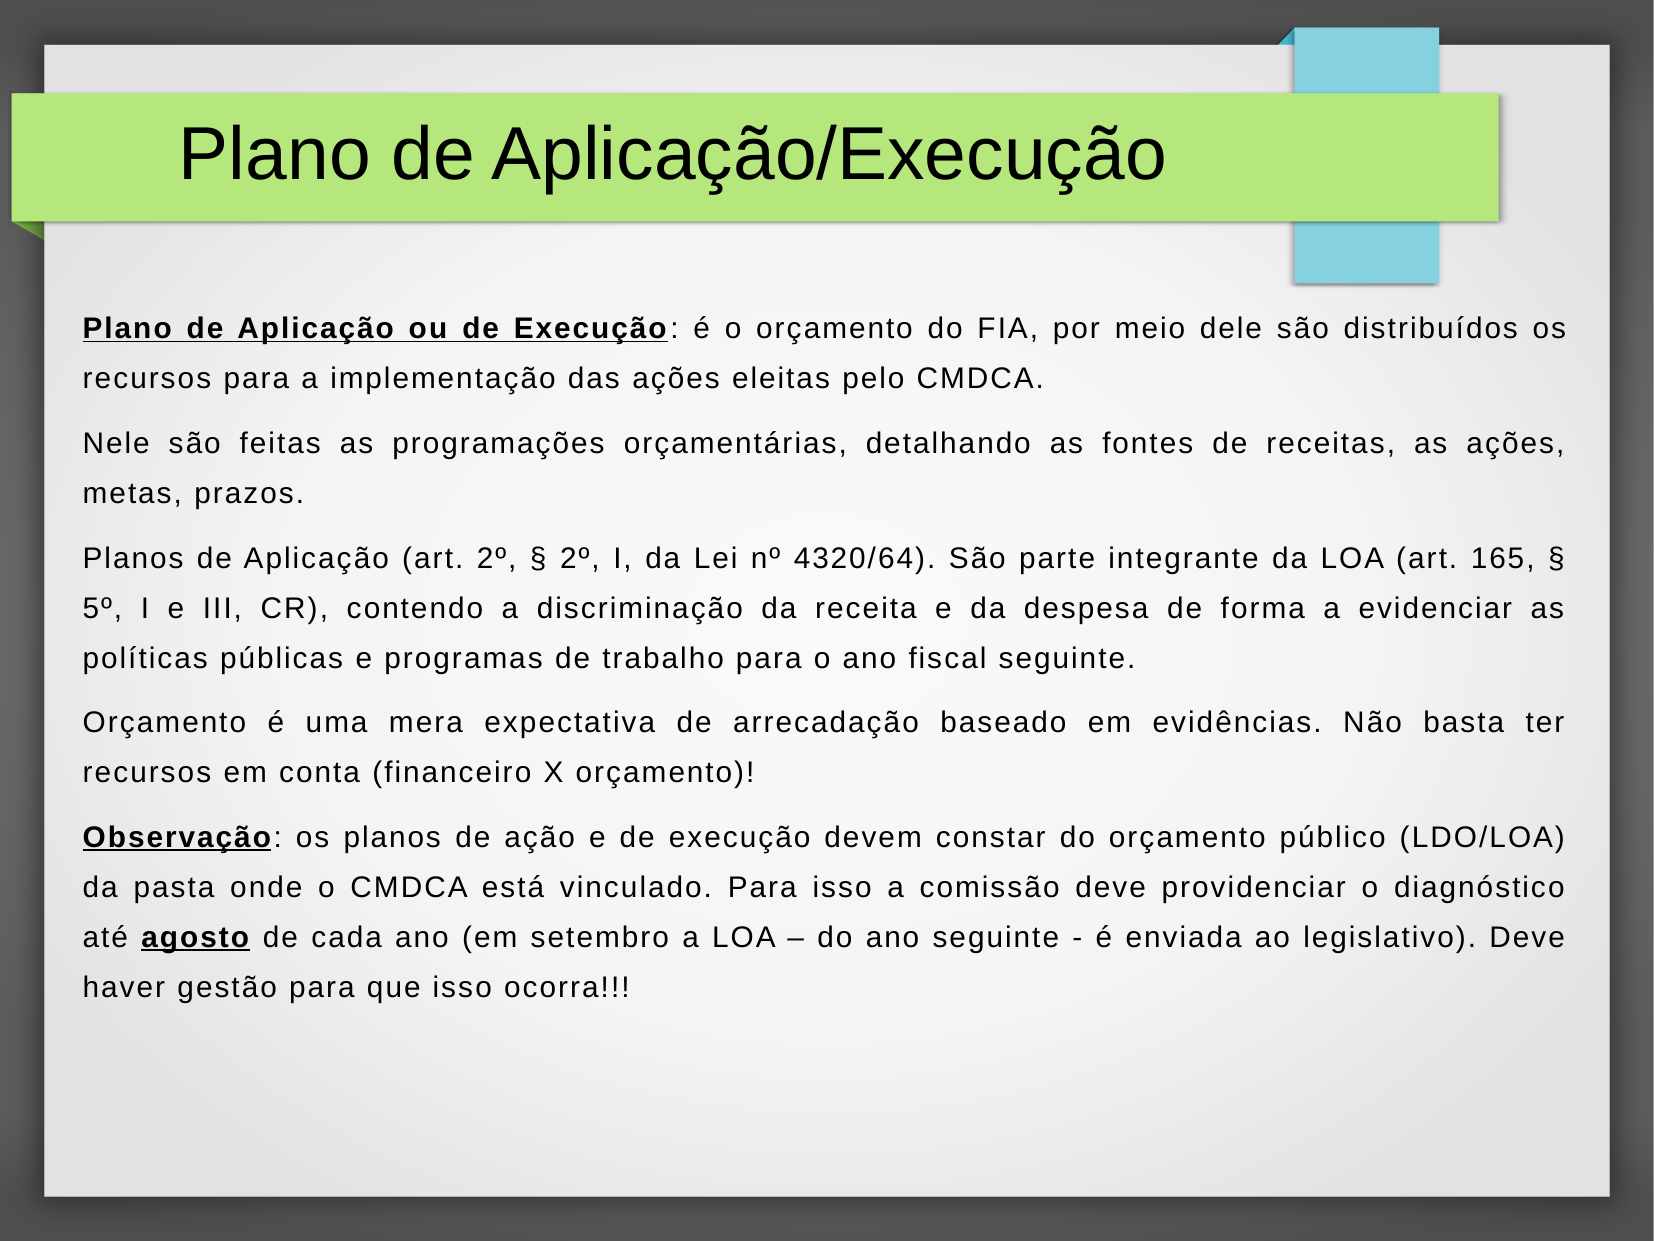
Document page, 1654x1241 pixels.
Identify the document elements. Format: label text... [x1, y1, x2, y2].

title Plano de Aplicação/Execução [82, 94, 1264, 213]
list Plano de Aplicação ou de Execução: é o orçamento do FIA, por meio dele são distribuídos os recursos para a implementação das ações eleitas pelo CMDCA. Nele são feitas as programações orçamentárias, detalhando as fontes de receitas, as ações, metas, prazos. Planos de Aplicação (art. 2º, § 2º, I, da Lei nº 4320/64). São parte integrante da LOA (art. 165, § 5º, I e III, CR), contendo a discriminação da receita e da despesa de forma a evidenciar as políticas públicas e programas de trabalho para o ano fiscal seguinte. Orçamento é uma mera expectativa de arrecadação baseado em evidências. Não basta ter recursos em conta (financeiro X orçamento)! Observação: os planos de ação e de execução devem constar do orçamento público (LDO/LOA) da pasta onde o CMDCA está vinculado. Para isso a comissão deve providenciar o diagnóstico até agosto de cada ano (em setembro a LOA – do ano seguinte - é enviada ao legislativo). Deve haver gestão para que isso ocorra!!! [82, 295, 1571, 1015]
picture [0, 0, 1654, 1241]
